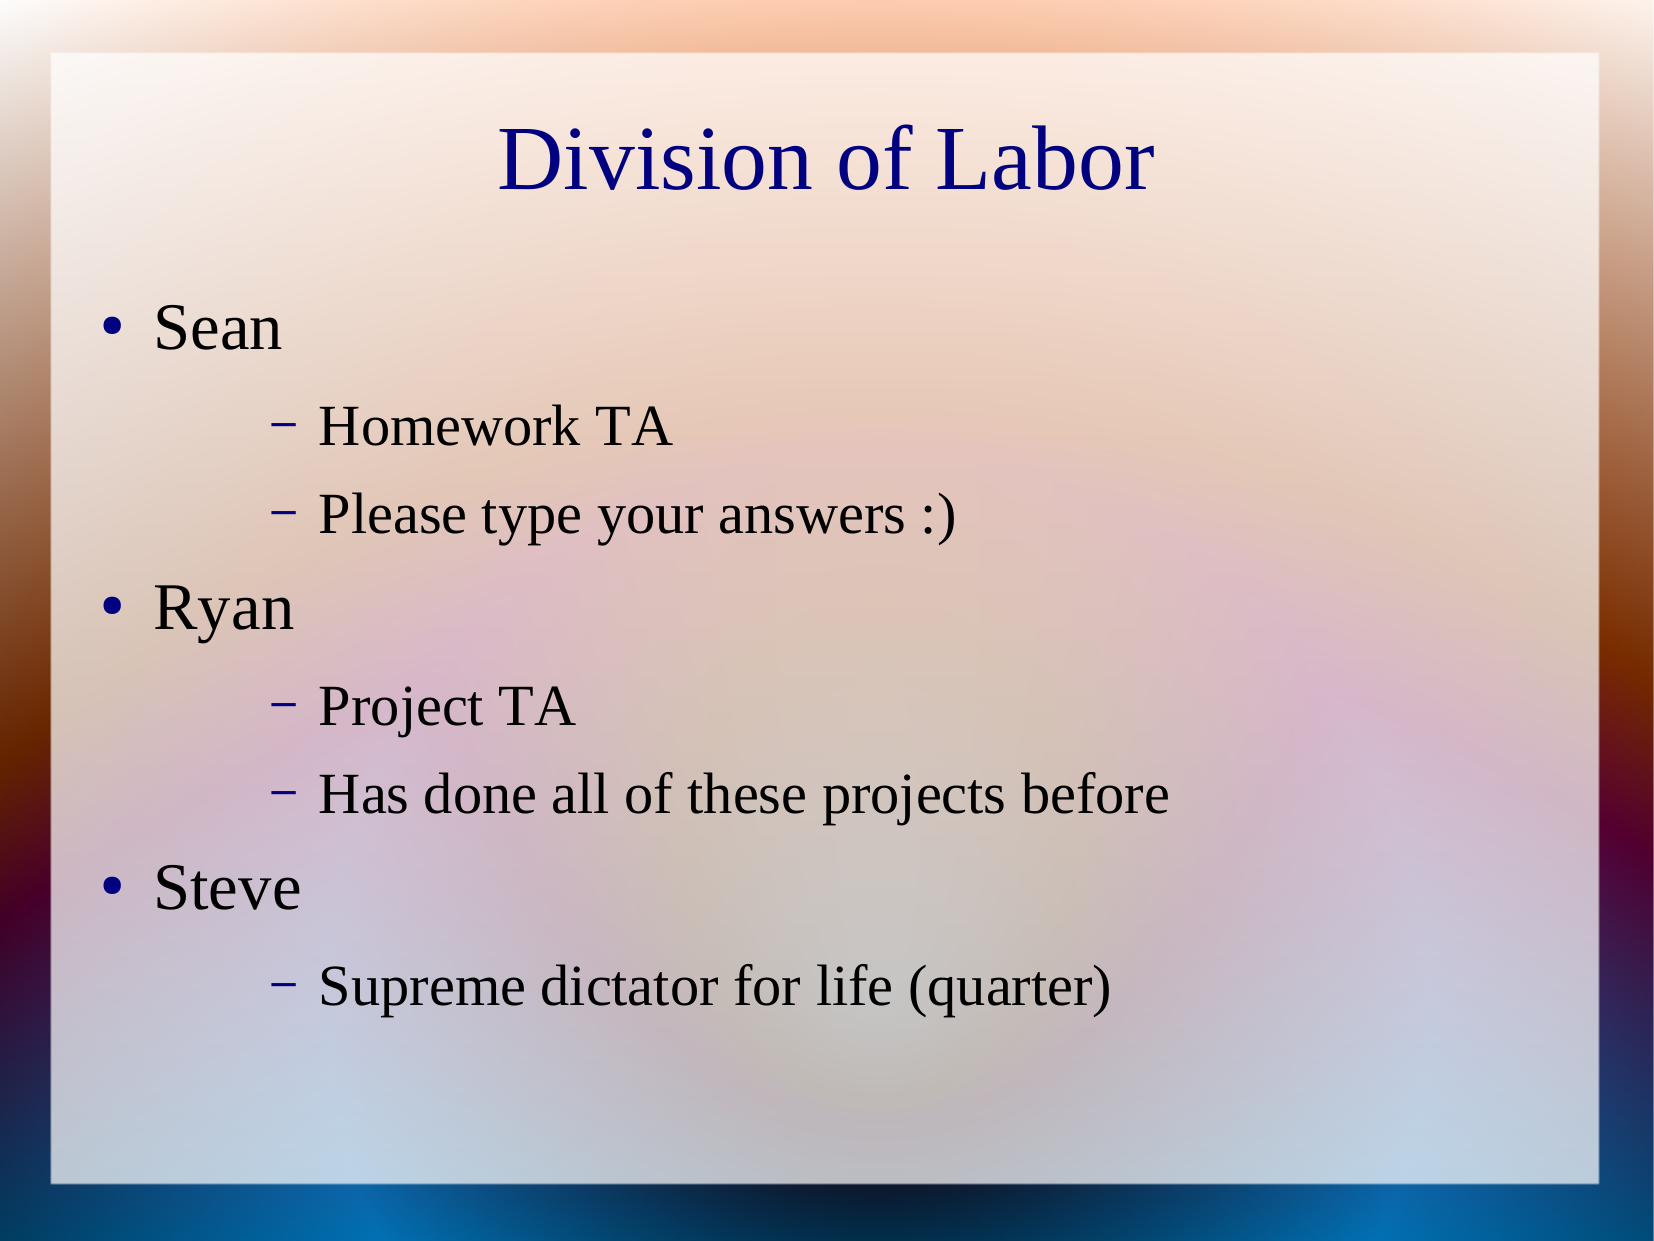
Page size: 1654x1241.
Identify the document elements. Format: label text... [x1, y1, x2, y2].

picture [0, 0, 1654, 1241]
list Sean Homework TA Please type your answers :) Ryan Project TA Has done all of these projects before Steve Supreme dictator for life (quarter) [82, 290, 1571, 1023]
title Division of Labor [82, 62, 1571, 256]
